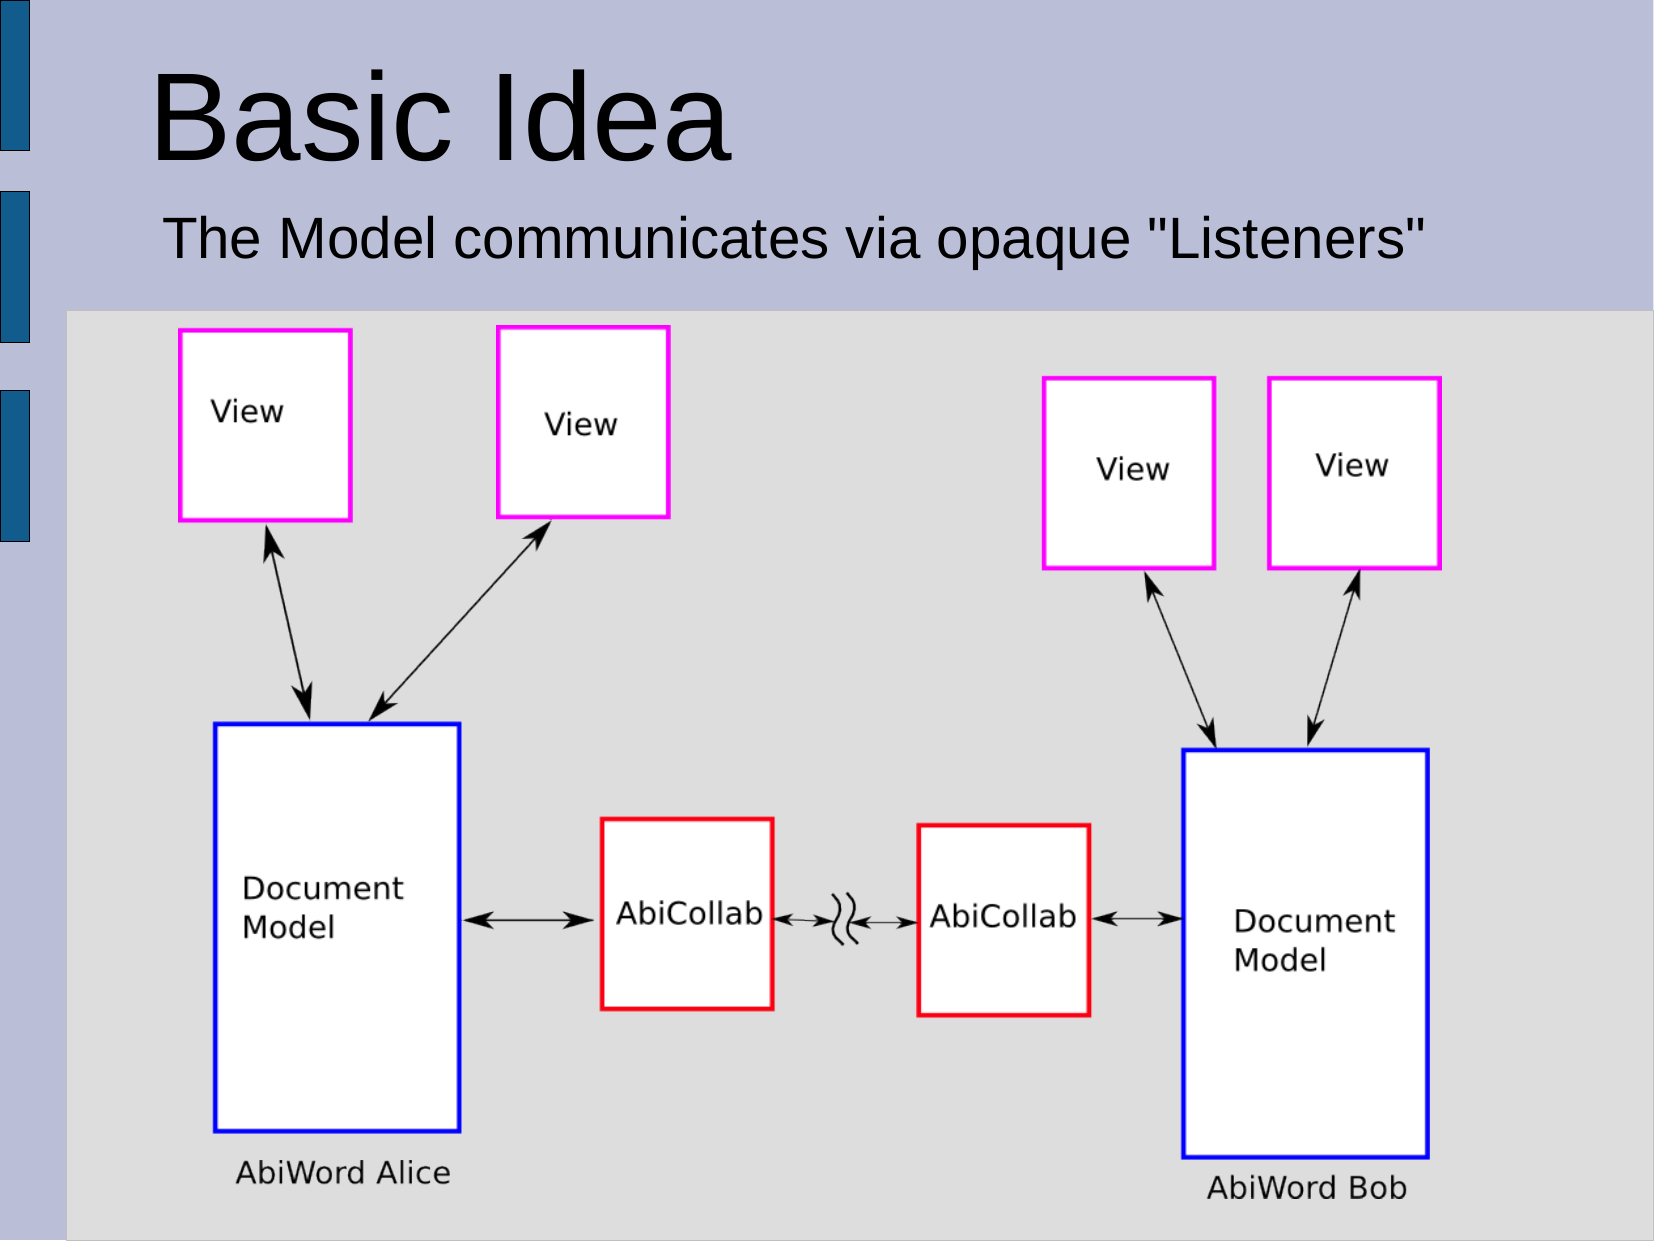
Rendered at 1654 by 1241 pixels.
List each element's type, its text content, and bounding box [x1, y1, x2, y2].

text_box Basic Idea [133, 40, 747, 195]
text_box The Model communicates via opaque "Listeners" [147, 198, 1442, 279]
picture [178, 325, 1442, 1199]
